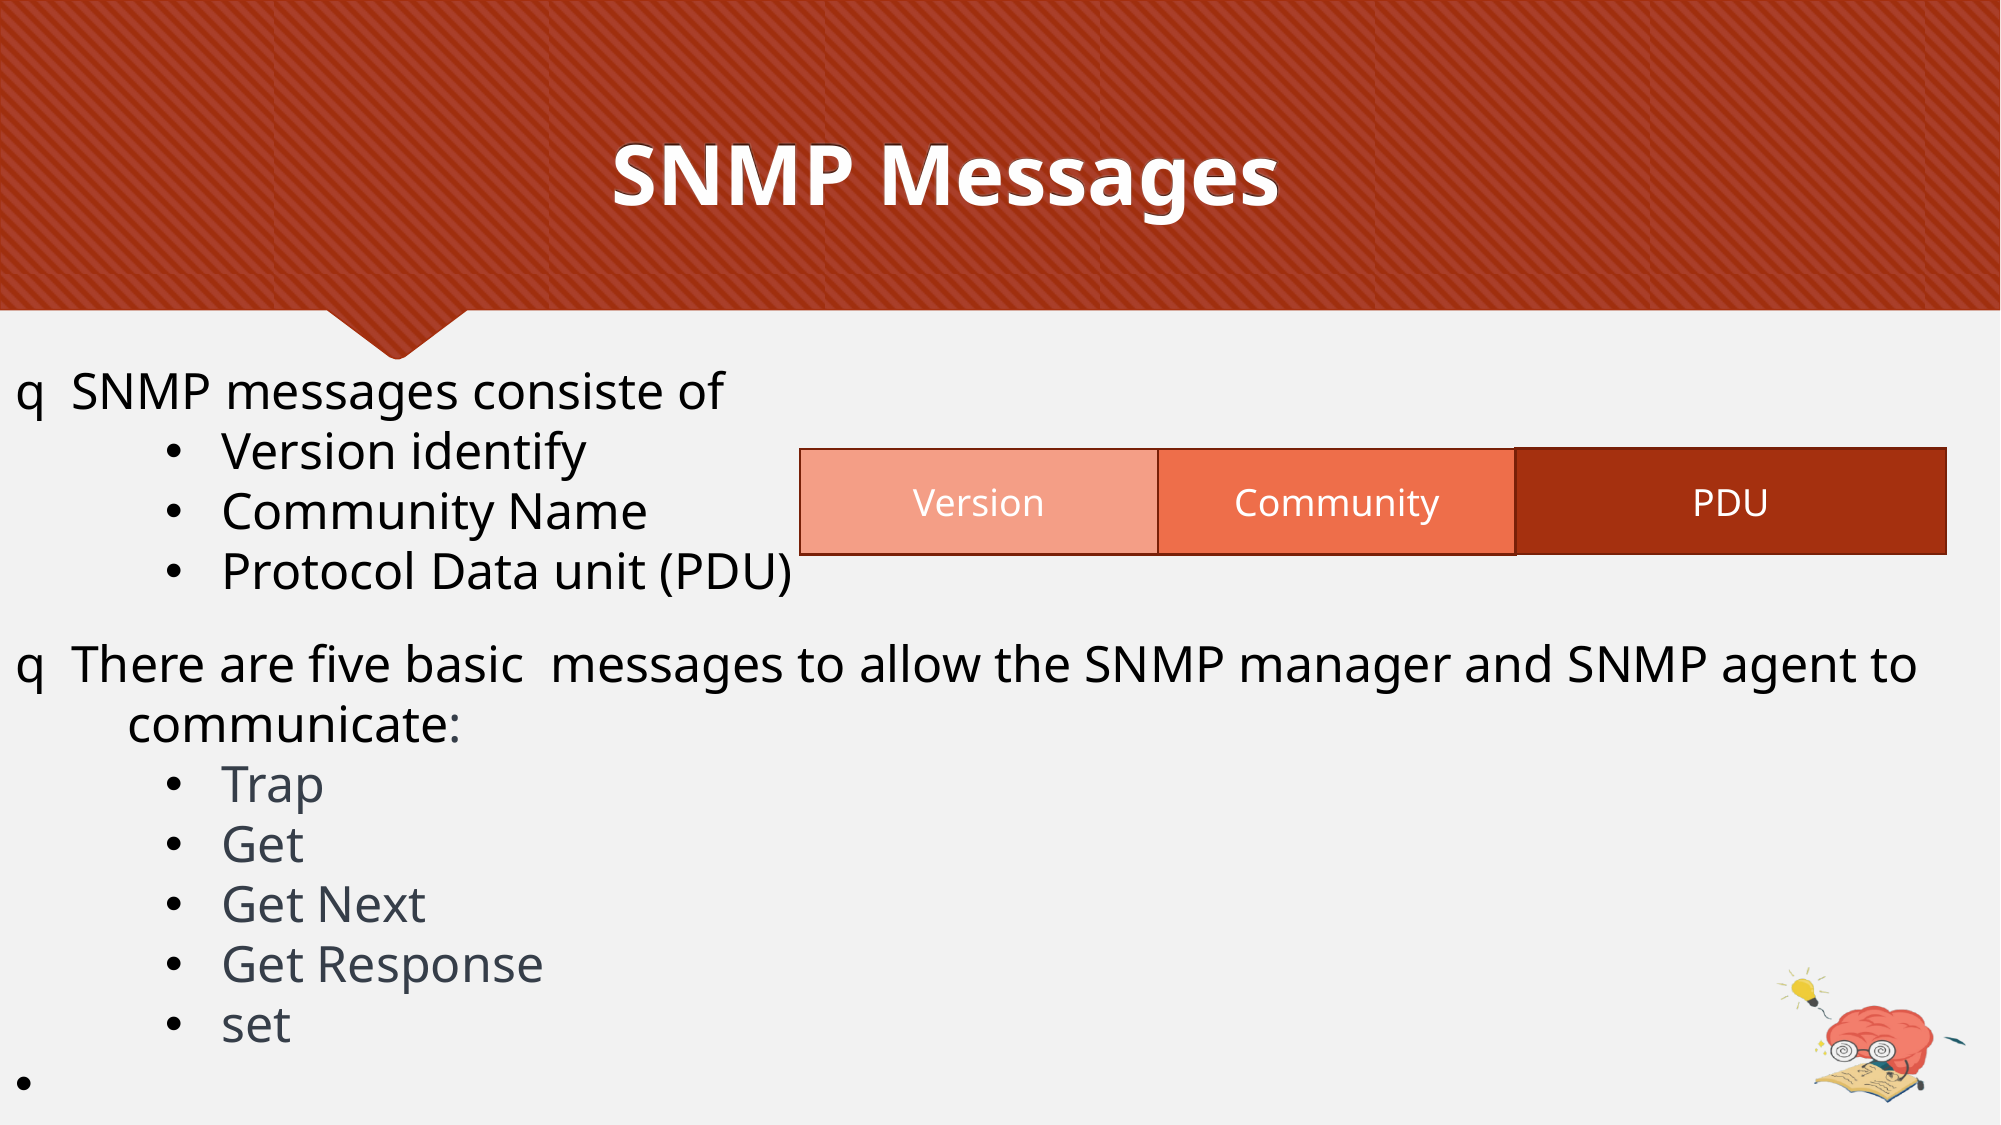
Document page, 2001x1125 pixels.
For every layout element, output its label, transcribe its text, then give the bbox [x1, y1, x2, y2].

text_box Version [800, 449, 1158, 555]
text_box SNMP messages consiste of Version identify Community Name Protocol Data unit (PDU) [0, 352, 2000, 610]
text_box There are five basic messages to allow the SNMP manager and SNMP agent to communicate: Trap Get Get Next Get Response set [0, 625, 2000, 1125]
picture [1734, 952, 2000, 1119]
title SNMP Messages [330, 66, 1563, 230]
text_box Community [1158, 449, 1516, 555]
text_box PDU [1516, 448, 1946, 554]
